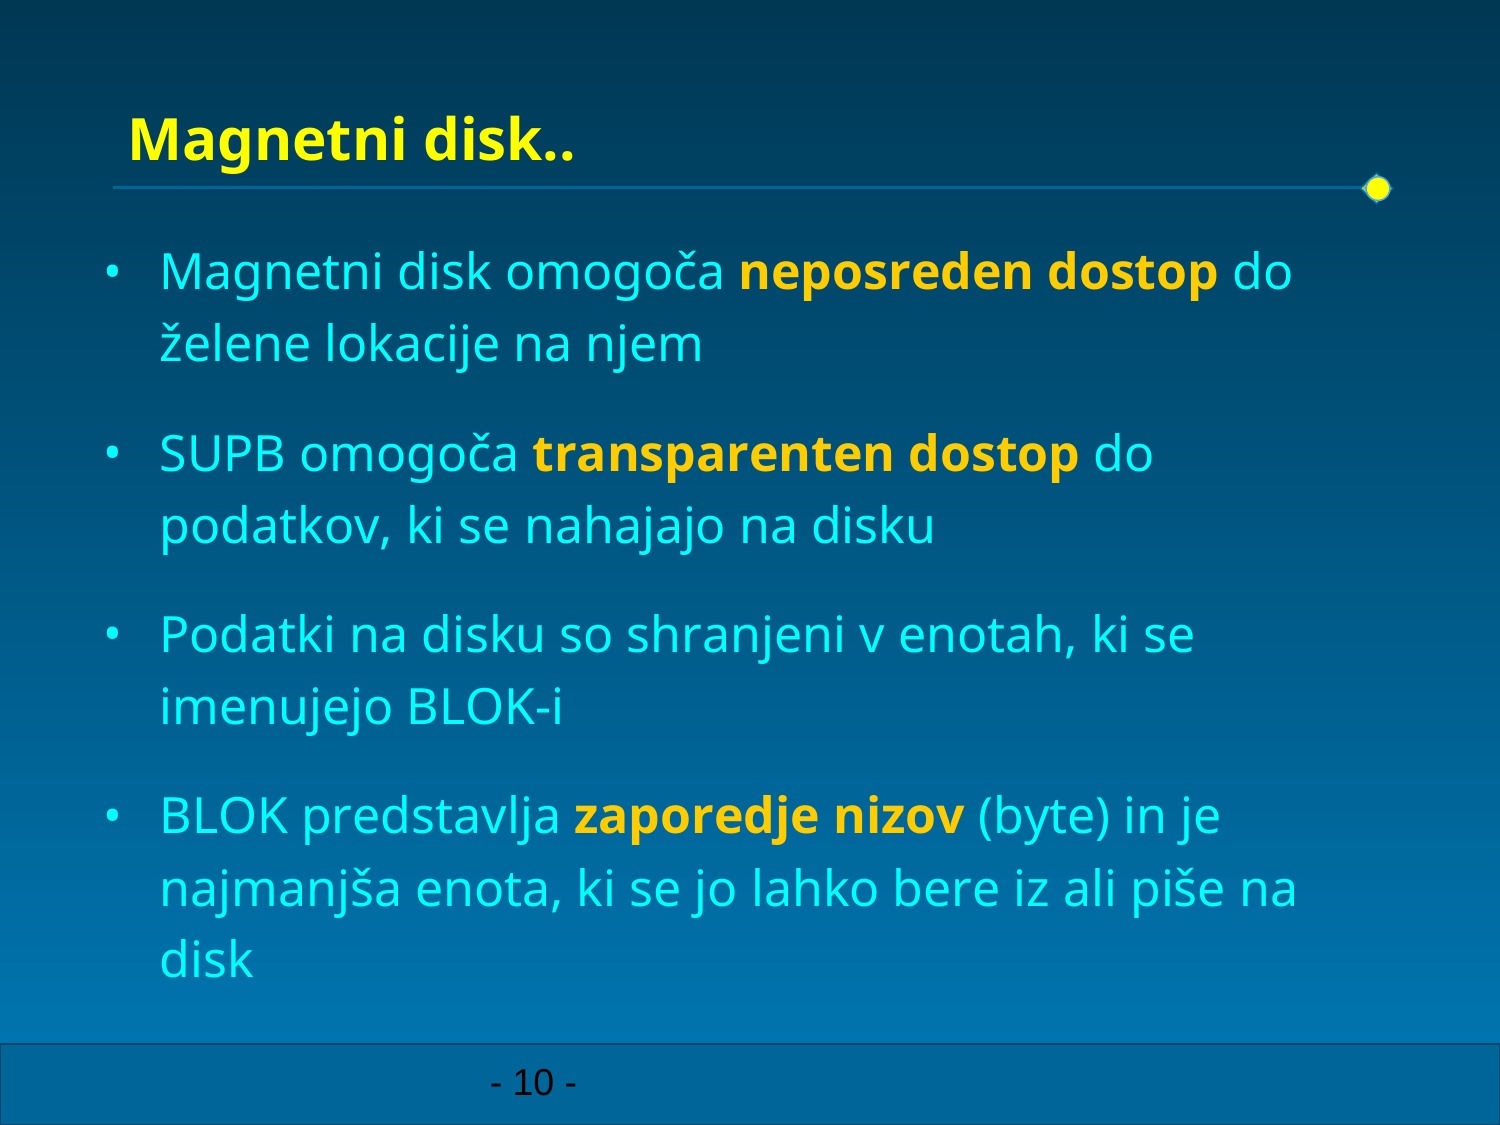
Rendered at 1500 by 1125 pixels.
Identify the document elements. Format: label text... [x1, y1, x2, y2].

list Magnetni disk omogoča neposreden dostop do želene lokacije na njem SUPB omogoča transparenten dostop do podatkov, ki se nahajajo na disku Podatki na disku so shranjeni v enotah, ki se imenujejo BLOK-i BLOK predstavlja zaporedje nizov (byte) in je najmanjša enota, ki se jo lahko bere iz ali piše na disk [88, 220, 1412, 1040]
title Magnetni disk.. [112, 94, 1388, 181]
